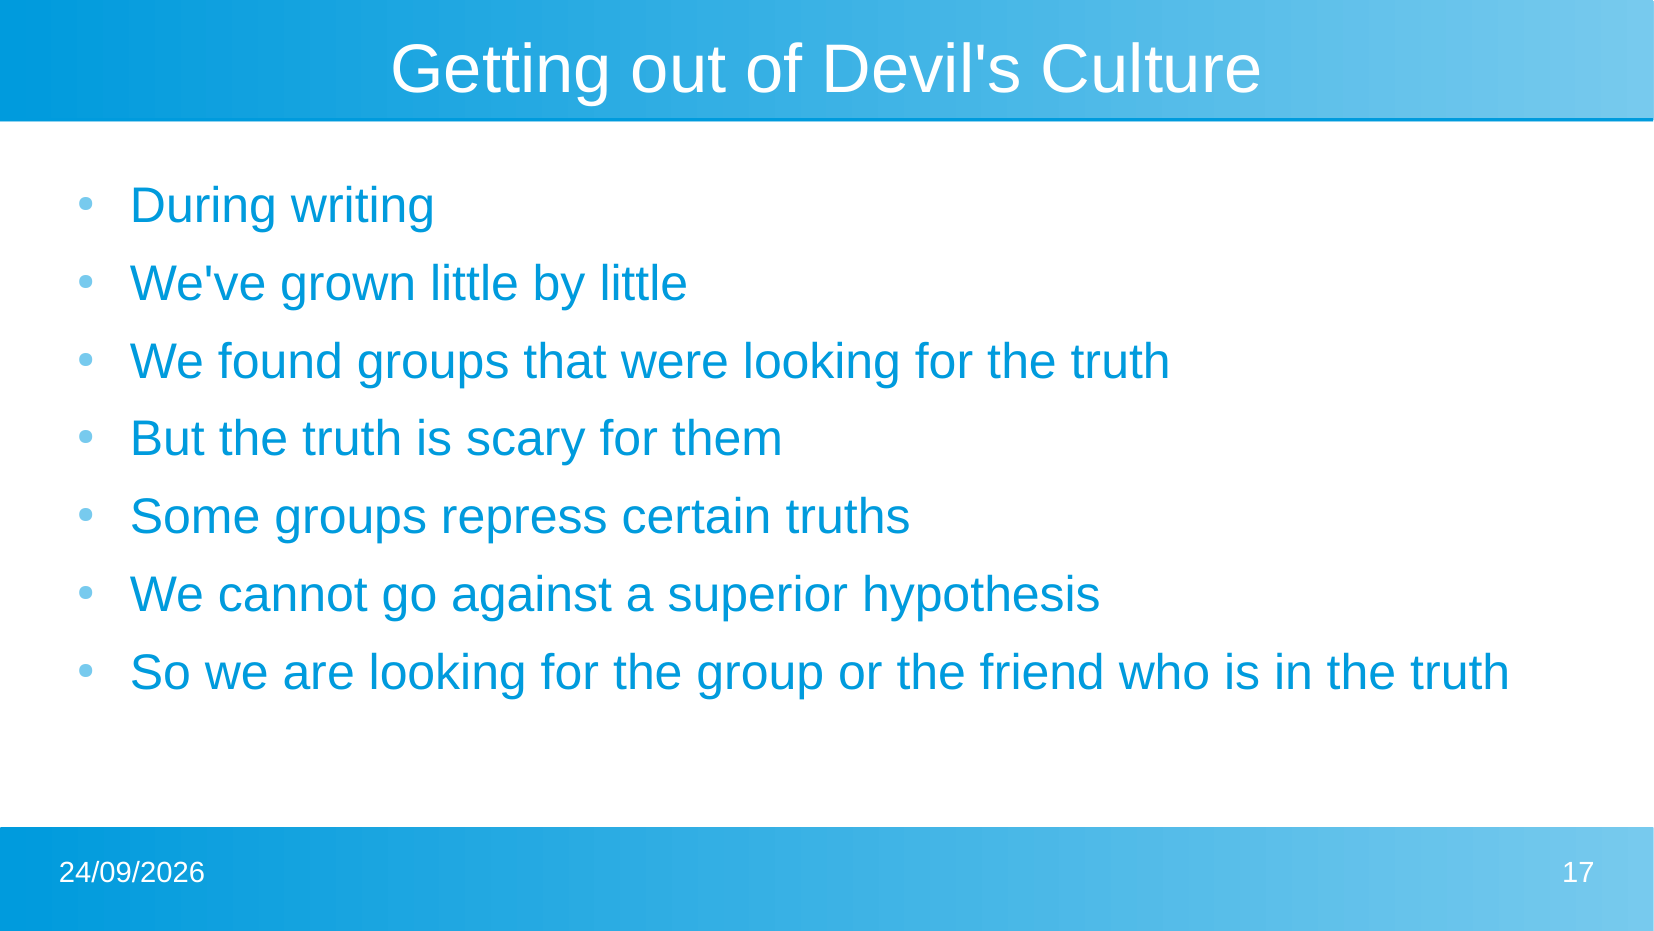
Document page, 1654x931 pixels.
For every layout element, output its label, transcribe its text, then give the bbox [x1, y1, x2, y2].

title Getting out of Devil's Culture [59, 29, 1595, 108]
list During writing We've grown little by little We found groups that were looking for the truth But the truth is scary for them Some groups repress certain truths We cannot go against a superior hypothesis So we are looking for the group or the friend who is in the truth [59, 177, 1595, 768]
